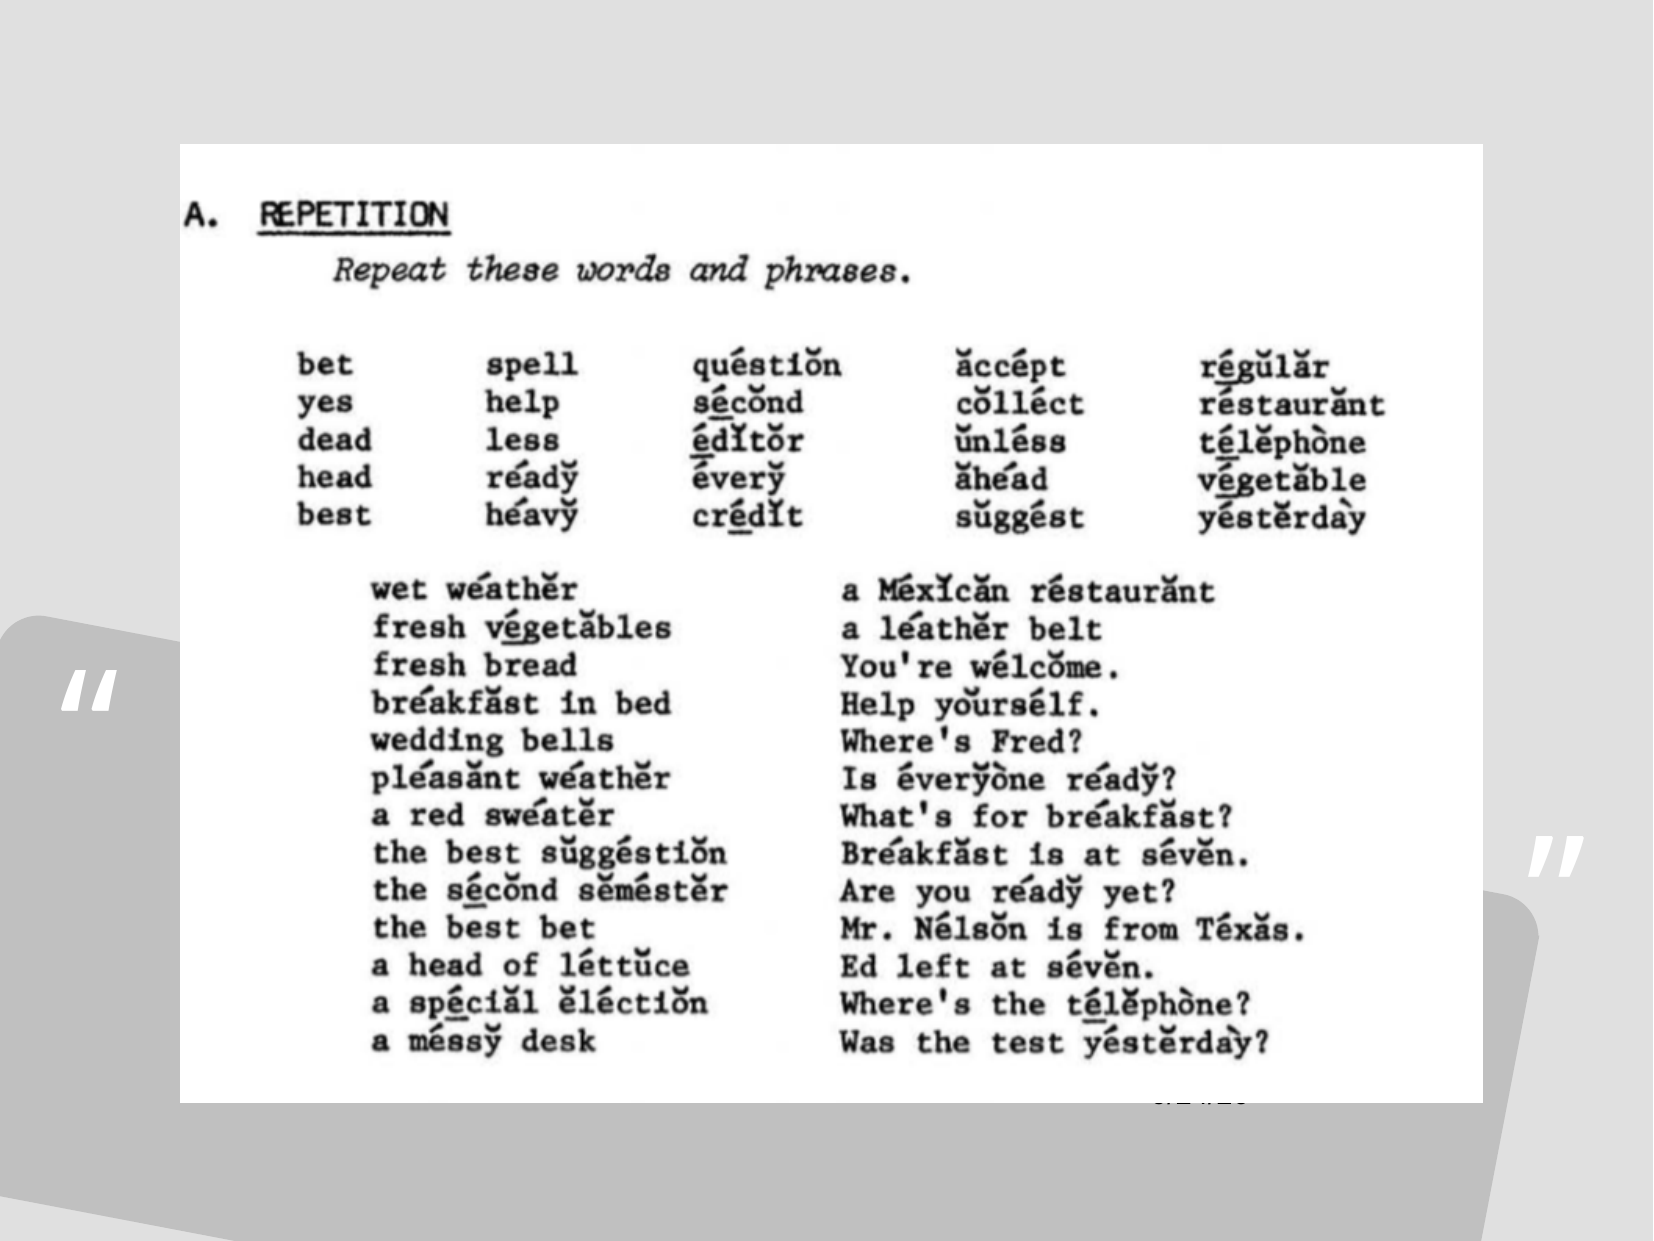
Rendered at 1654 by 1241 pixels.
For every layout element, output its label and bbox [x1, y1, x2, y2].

picture [180, 144, 1483, 1103]
text_box [1151, 1004, 1624, 1161]
